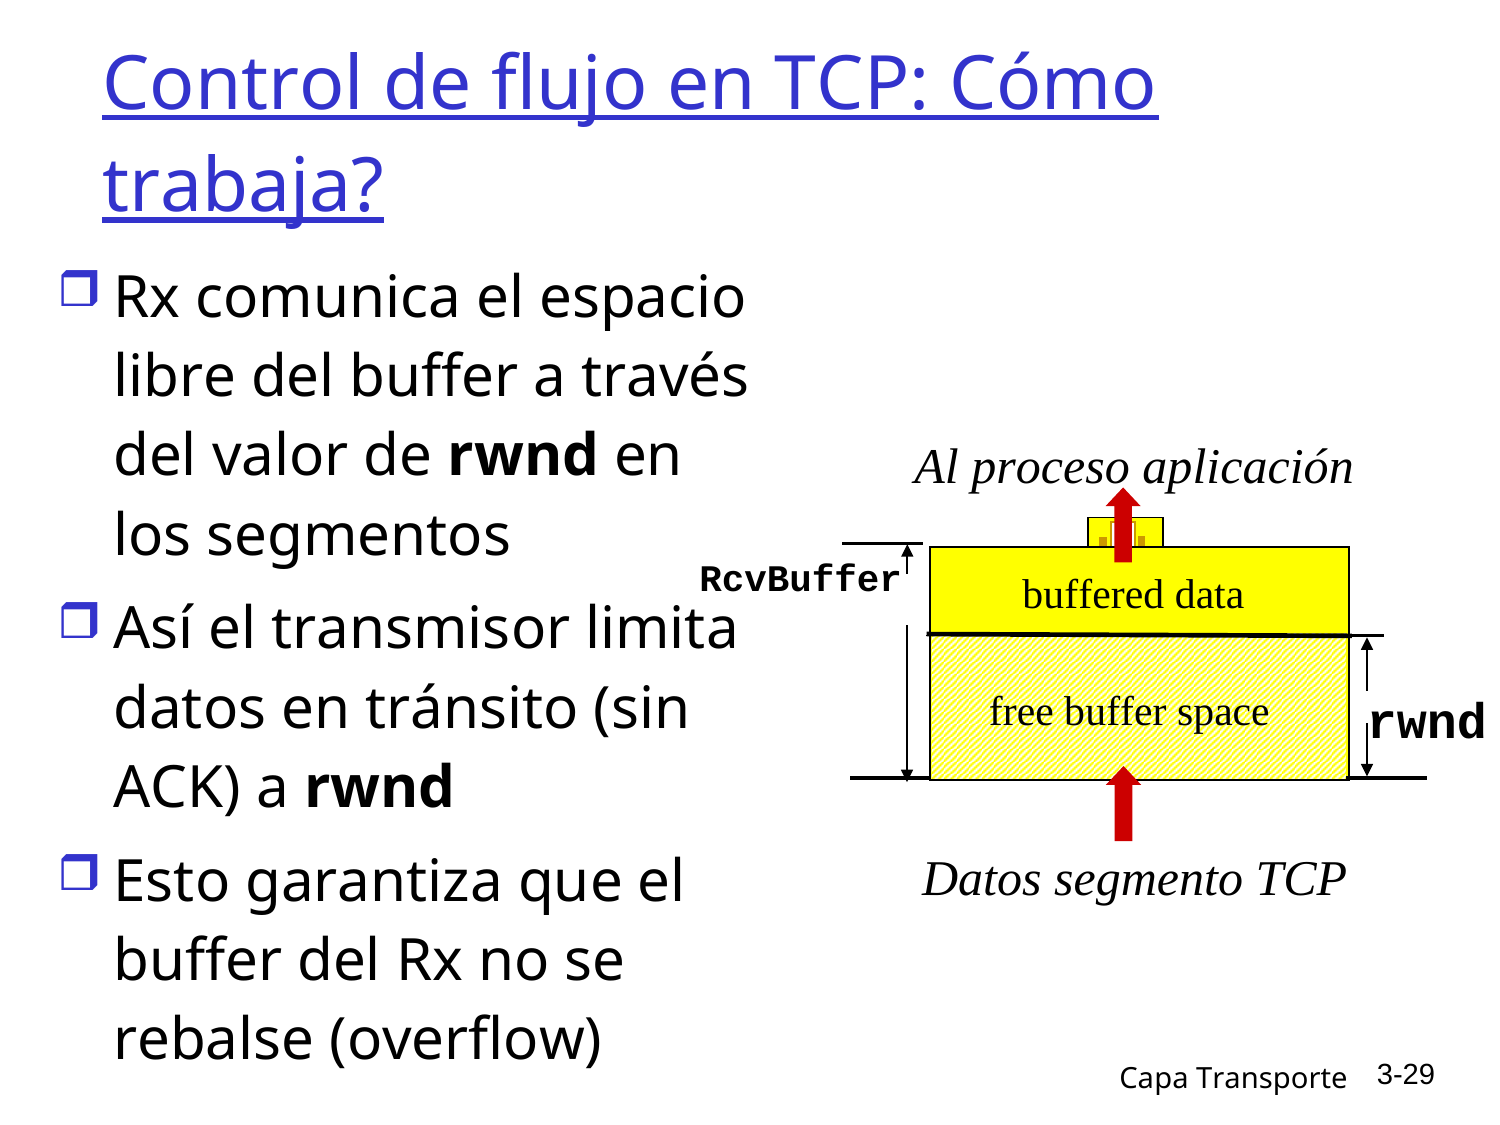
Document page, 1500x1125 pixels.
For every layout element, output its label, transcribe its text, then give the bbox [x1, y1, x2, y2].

text_box [929, 637, 1349, 837]
text_box rwnd [1352, 681, 1500, 757]
text_box [929, 502, 1349, 633]
text_box Datos segmento TCP [907, 837, 1362, 914]
text_box buffered data [1007, 558, 1260, 625]
text_box RcvBuffer [684, 546, 917, 607]
list Rx comunica el espacio libre del buffer a través del valor de rwnd en los segmentos Así el transmisor limita datos en tránsito (sin ACK) a rwnd Esto garantiza que el buffer del Rx no se rebalse (overflow) [57, 255, 751, 1098]
title Control de flujo en TCP: Cómo trabaja? [87, 36, 1363, 227]
text_box free buffer space [974, 676, 1286, 743]
text_box Al proceso aplicación [899, 425, 1369, 502]
